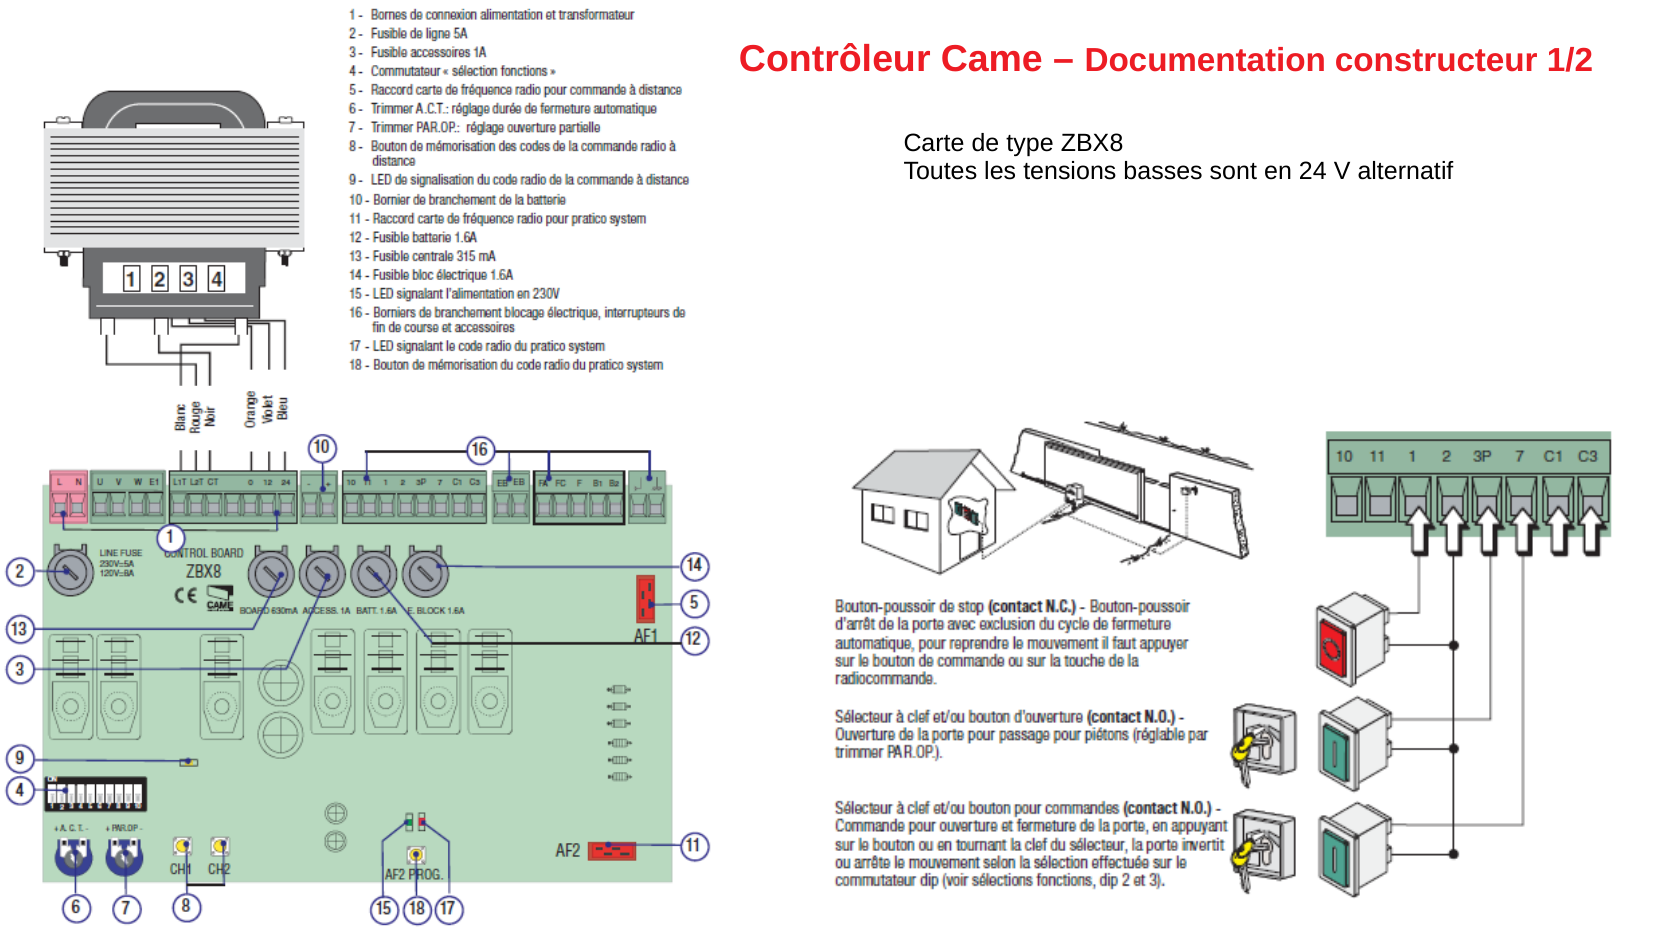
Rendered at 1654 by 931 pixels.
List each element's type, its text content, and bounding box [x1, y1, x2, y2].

text_box Carte de type ZBX8 Toutes les tensions basses sont en 24 V alternatif [888, 121, 1471, 193]
picture [1, 5, 721, 931]
picture [825, 406, 1629, 916]
text_box Contrôleur Came – Documentation constructeur 1/2 [724, 30, 1609, 87]
